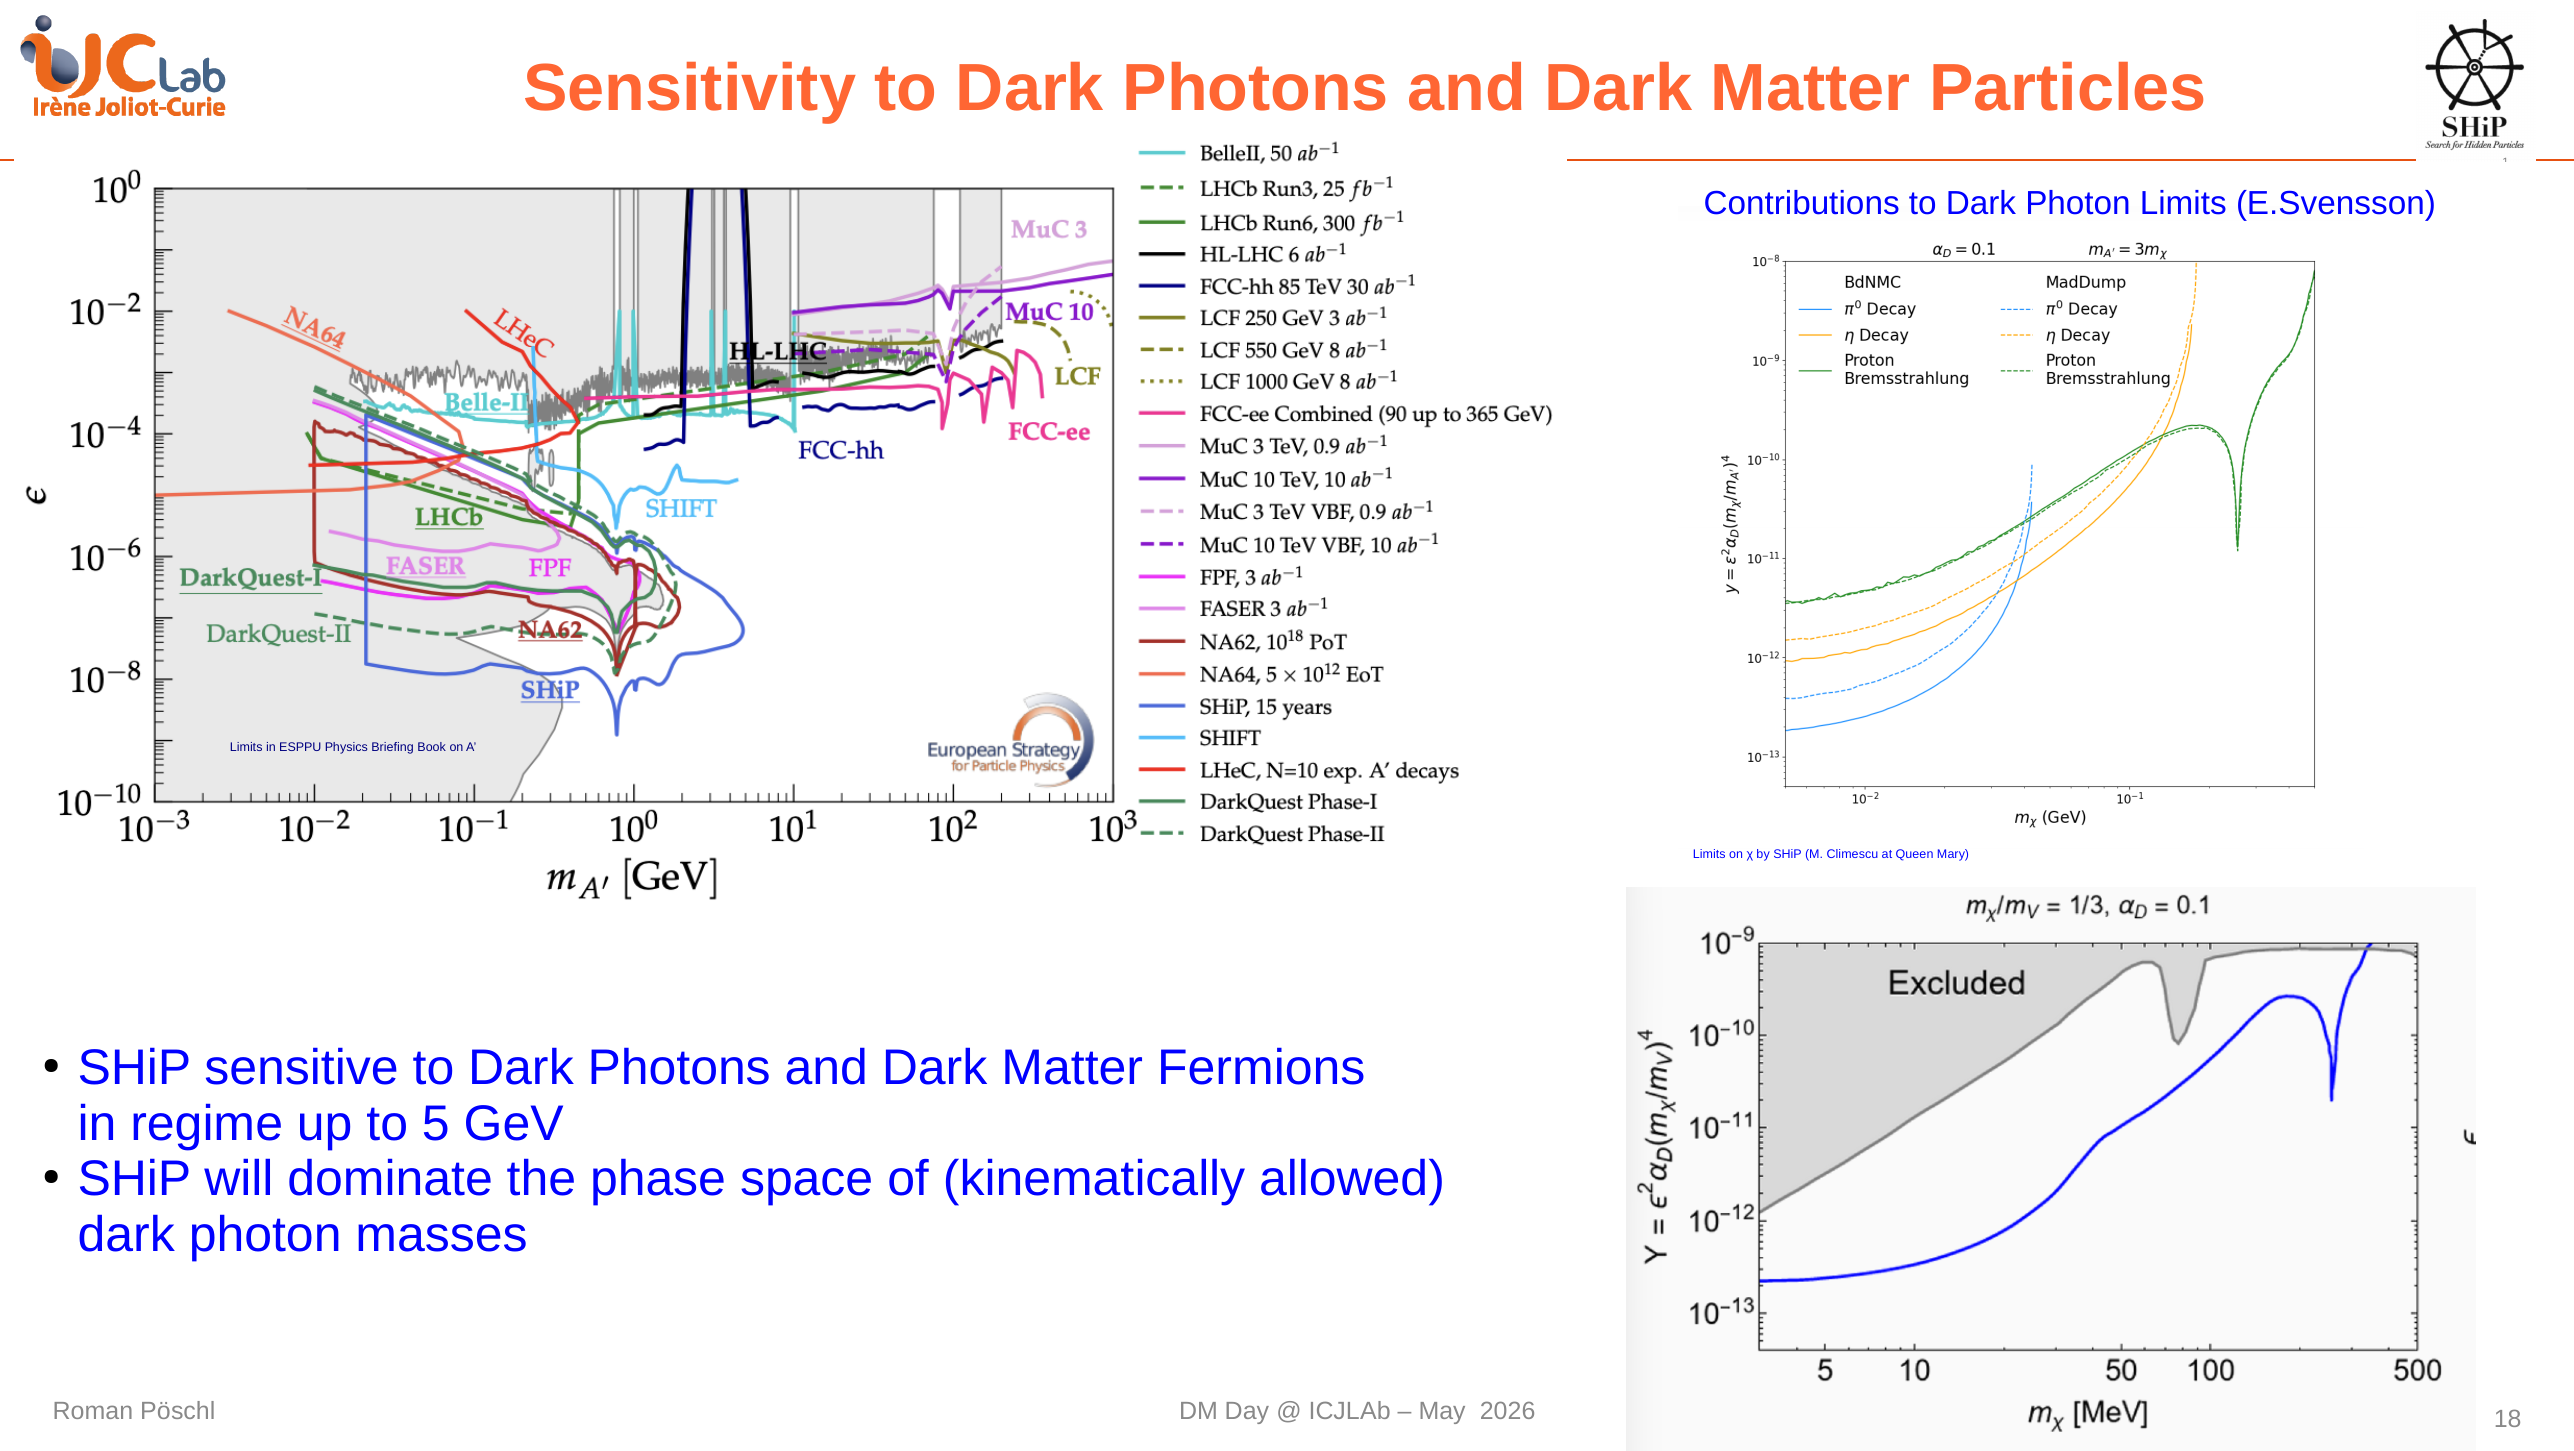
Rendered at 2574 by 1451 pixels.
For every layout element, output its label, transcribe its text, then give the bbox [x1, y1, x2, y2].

picture [2431, 11, 2536, 162]
text_box Contributions to Dark Photon Limits (E.Svensson) [1688, 177, 2451, 230]
title Sensitivity to Dark Photons and Dark Matter Particles [285, 7, 2431, 168]
picture [1626, 887, 2476, 1451]
text_box SHiP sensitive to Dark Photons and Dark Matter Fermions in regime up to 5 GeV SHiP will dominate the phase space of (kinematically allowed) dark photon masses [27, 1031, 1640, 1270]
picture [4, 0, 1567, 913]
text_box Limits on χ by SHiP (M. Climescu at Queen Mary) [1678, 840, 2440, 892]
picture [1678, 206, 2364, 850]
text_box Limits in ESPPU Physics Briefing Book on A’ [214, 733, 901, 786]
